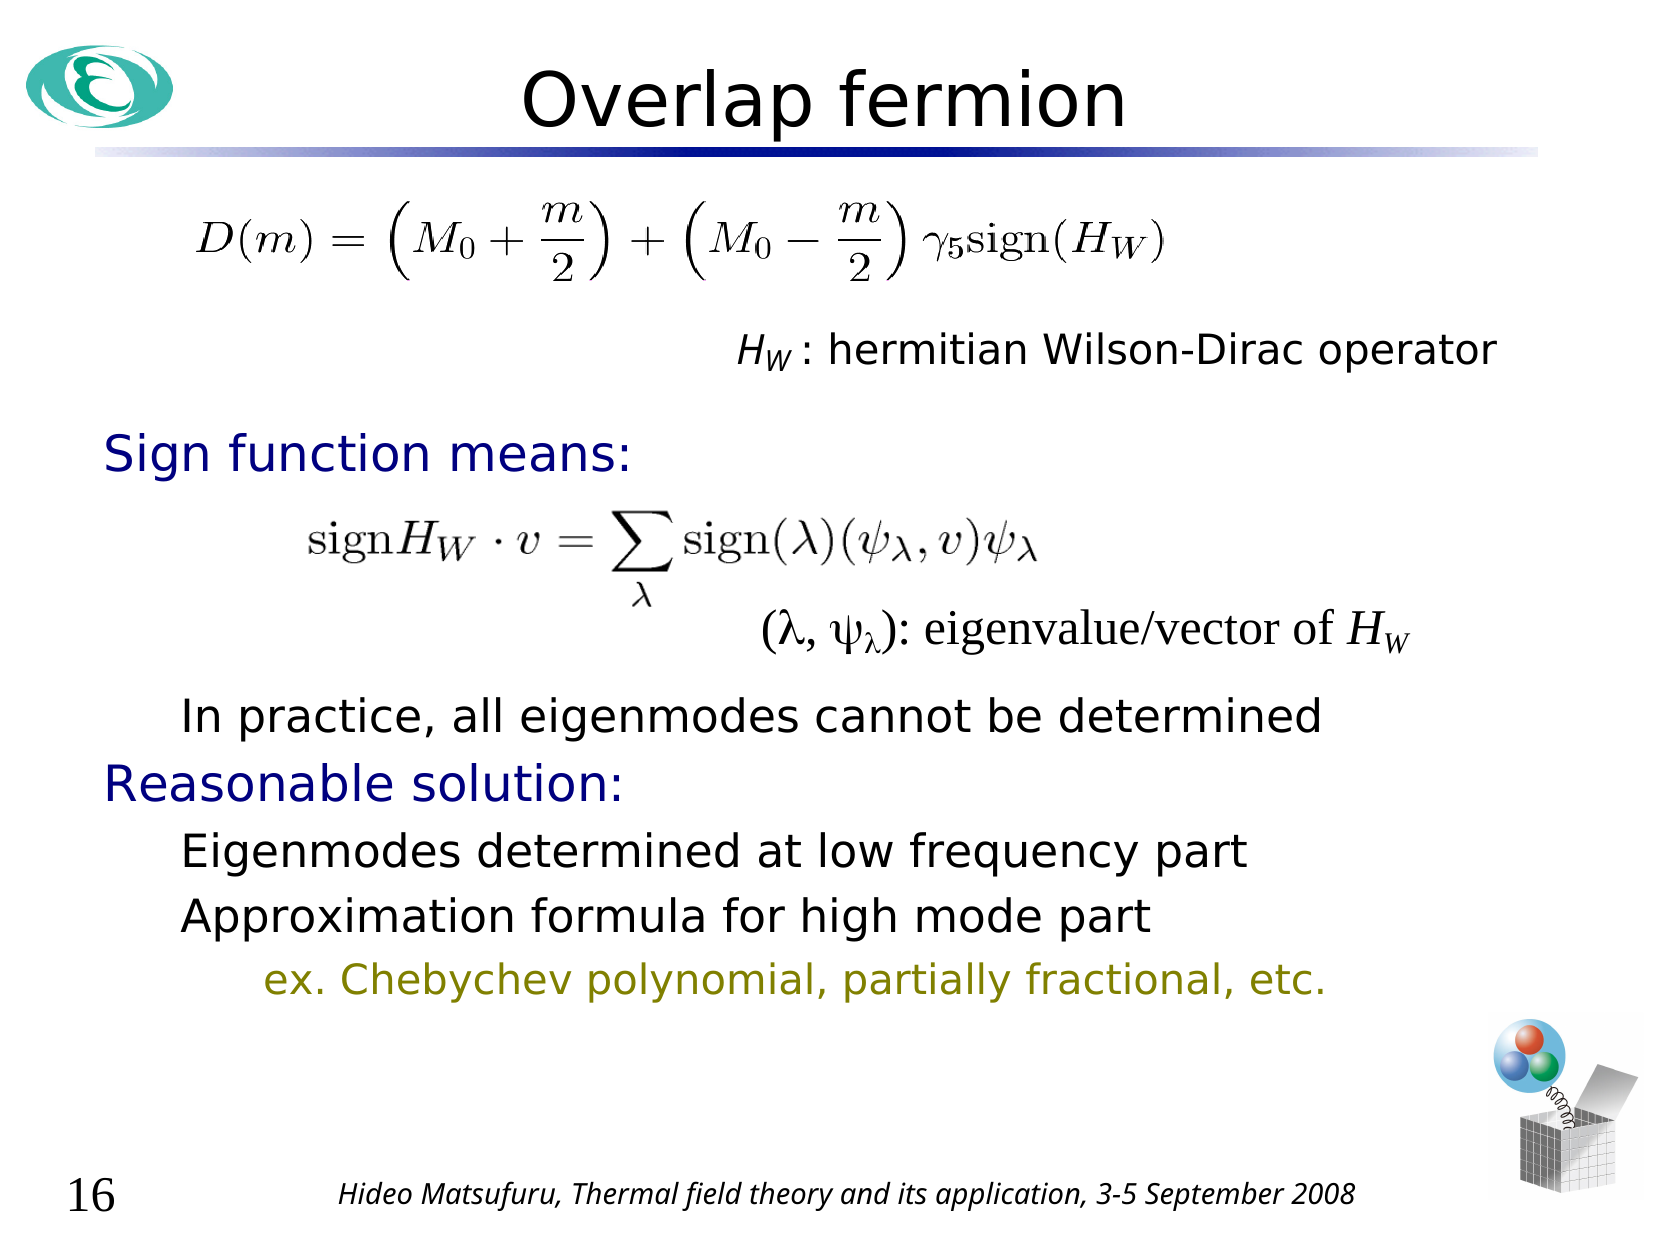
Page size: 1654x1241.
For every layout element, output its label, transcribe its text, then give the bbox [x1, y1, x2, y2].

text_box HW : hermitian Wilson-Dirac operator [736, 319, 1507, 374]
picture [196, 201, 1164, 281]
list Sign function means: In practice, all eigenmodes cannot be determined Reasonable solution: Eigenmodes determined at low frequency part Approximation formula for high mode part ex. Chebychev polynomial, partially fractional, etc. [85, 424, 1540, 1066]
text_box (, ): eigenvalue/vector of HW [760, 600, 1408, 667]
picture [95, 147, 1538, 157]
picture [20, 37, 179, 136]
picture [291, 495, 1042, 617]
picture [1488, 1012, 1644, 1200]
title Overlap fermion [201, 47, 1450, 154]
